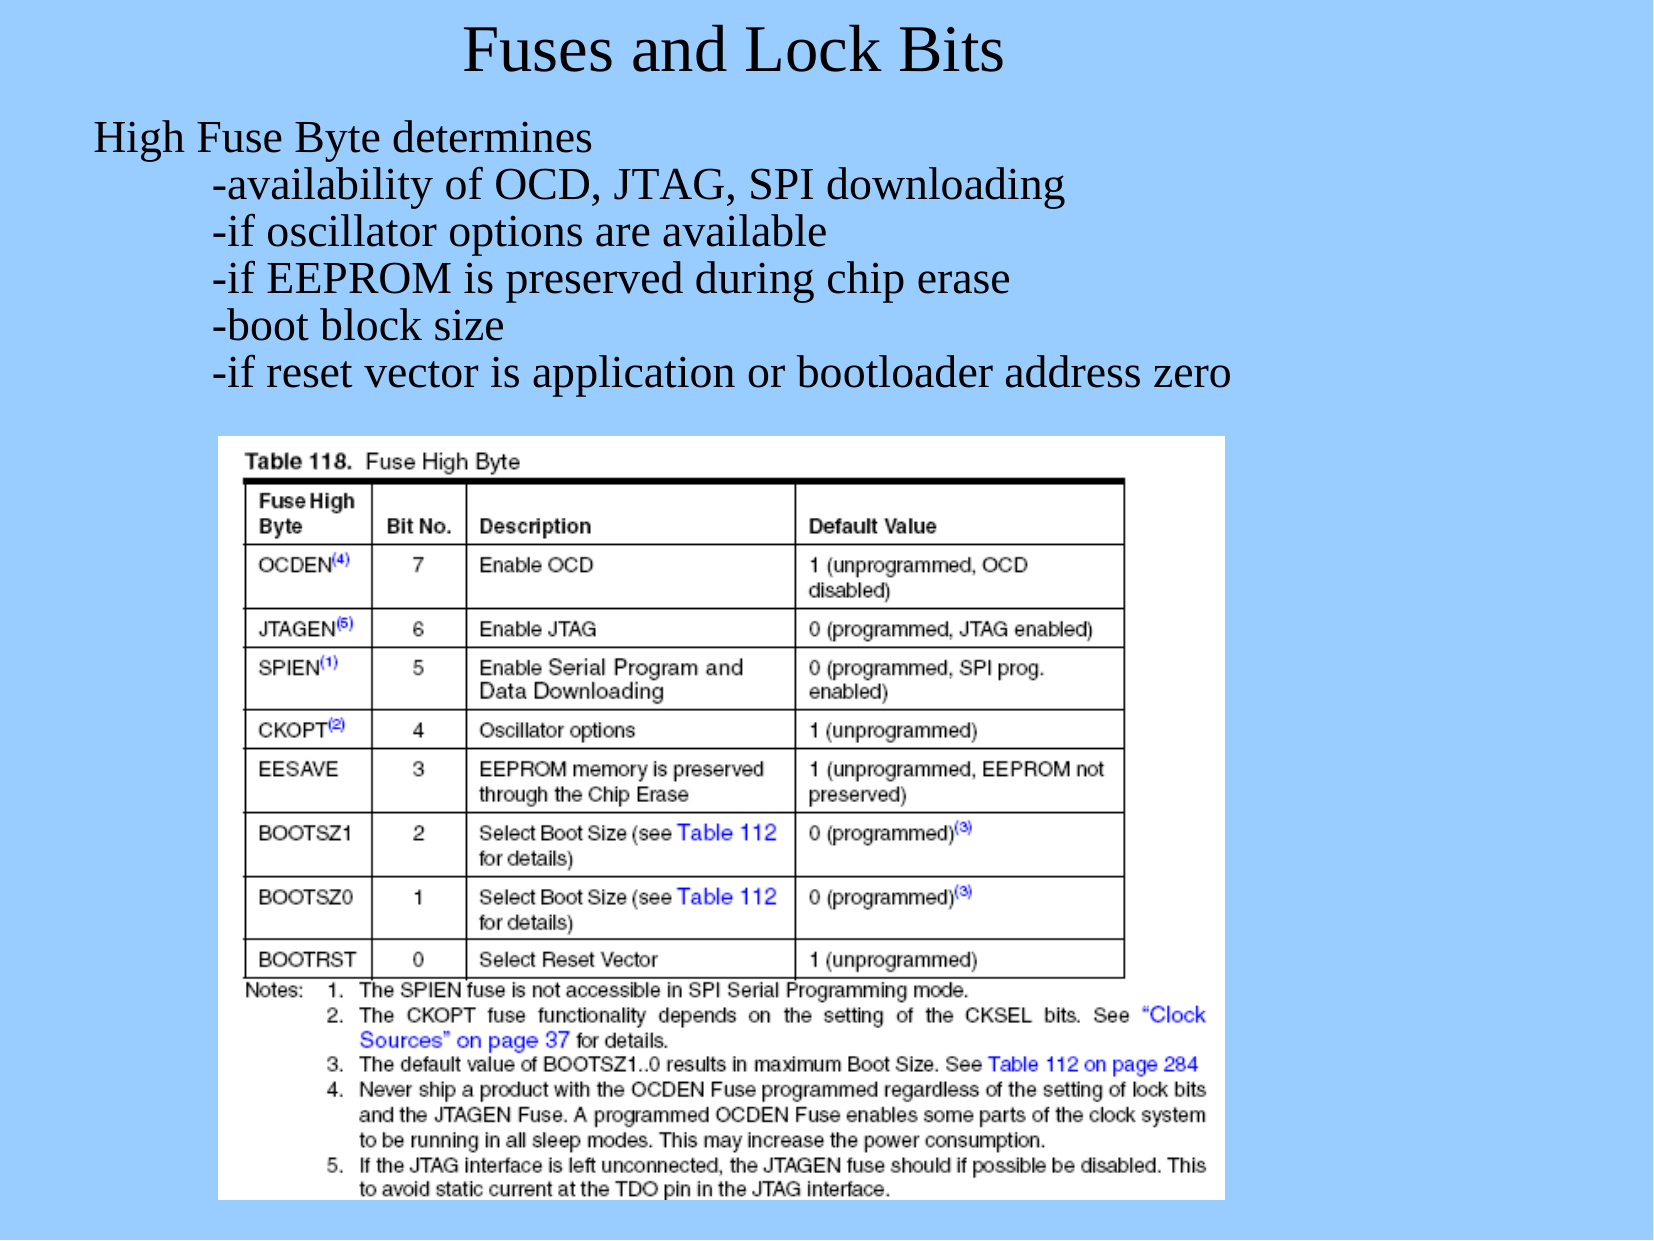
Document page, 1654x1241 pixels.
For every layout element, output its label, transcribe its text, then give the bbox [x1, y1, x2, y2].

text_box High Fuse Byte determines -availability of OCD, JTAG, SPI downloading -if oscillator options are available -if EEPROM is preserved during chip erase -boot block size -if reset vector is application or bootloader address zero [93, 114, 1497, 1113]
text_box Fuses and Lock Bits [461, 16, 1007, 91]
picture [218, 436, 1225, 1201]
